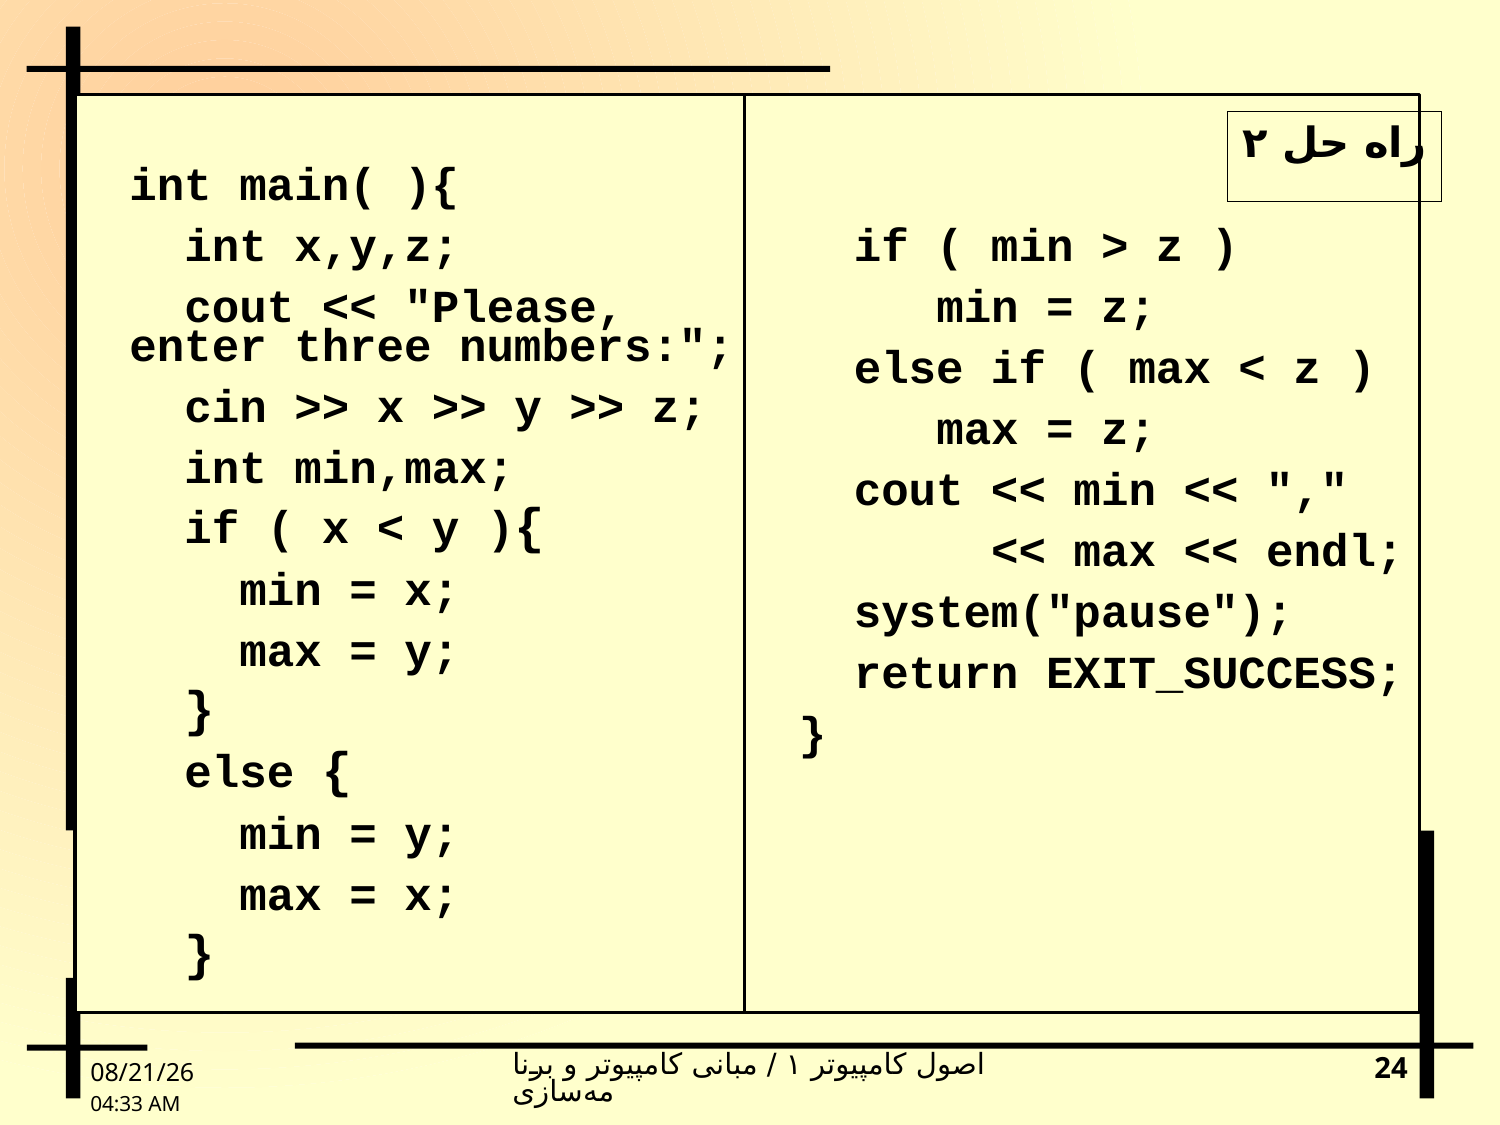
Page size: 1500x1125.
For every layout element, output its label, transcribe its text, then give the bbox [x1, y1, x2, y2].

text_box راه حل ۲ [1227, 111, 1402, 202]
list int main( ){ int x,y,z; cout << "Please, enter three numbers:"; cin >> x >> y >> z; int min,max; if ( x < y ){ min = x; max = y; } else { min = y; max = x; } [75, 94, 745, 1013]
list if ( min > z ) min = z; else if ( max < z ) max = z; cout << min << "," << max << endl; system("pause"); return EXIT_SUCCESS; } [746, 94, 1420, 1013]
